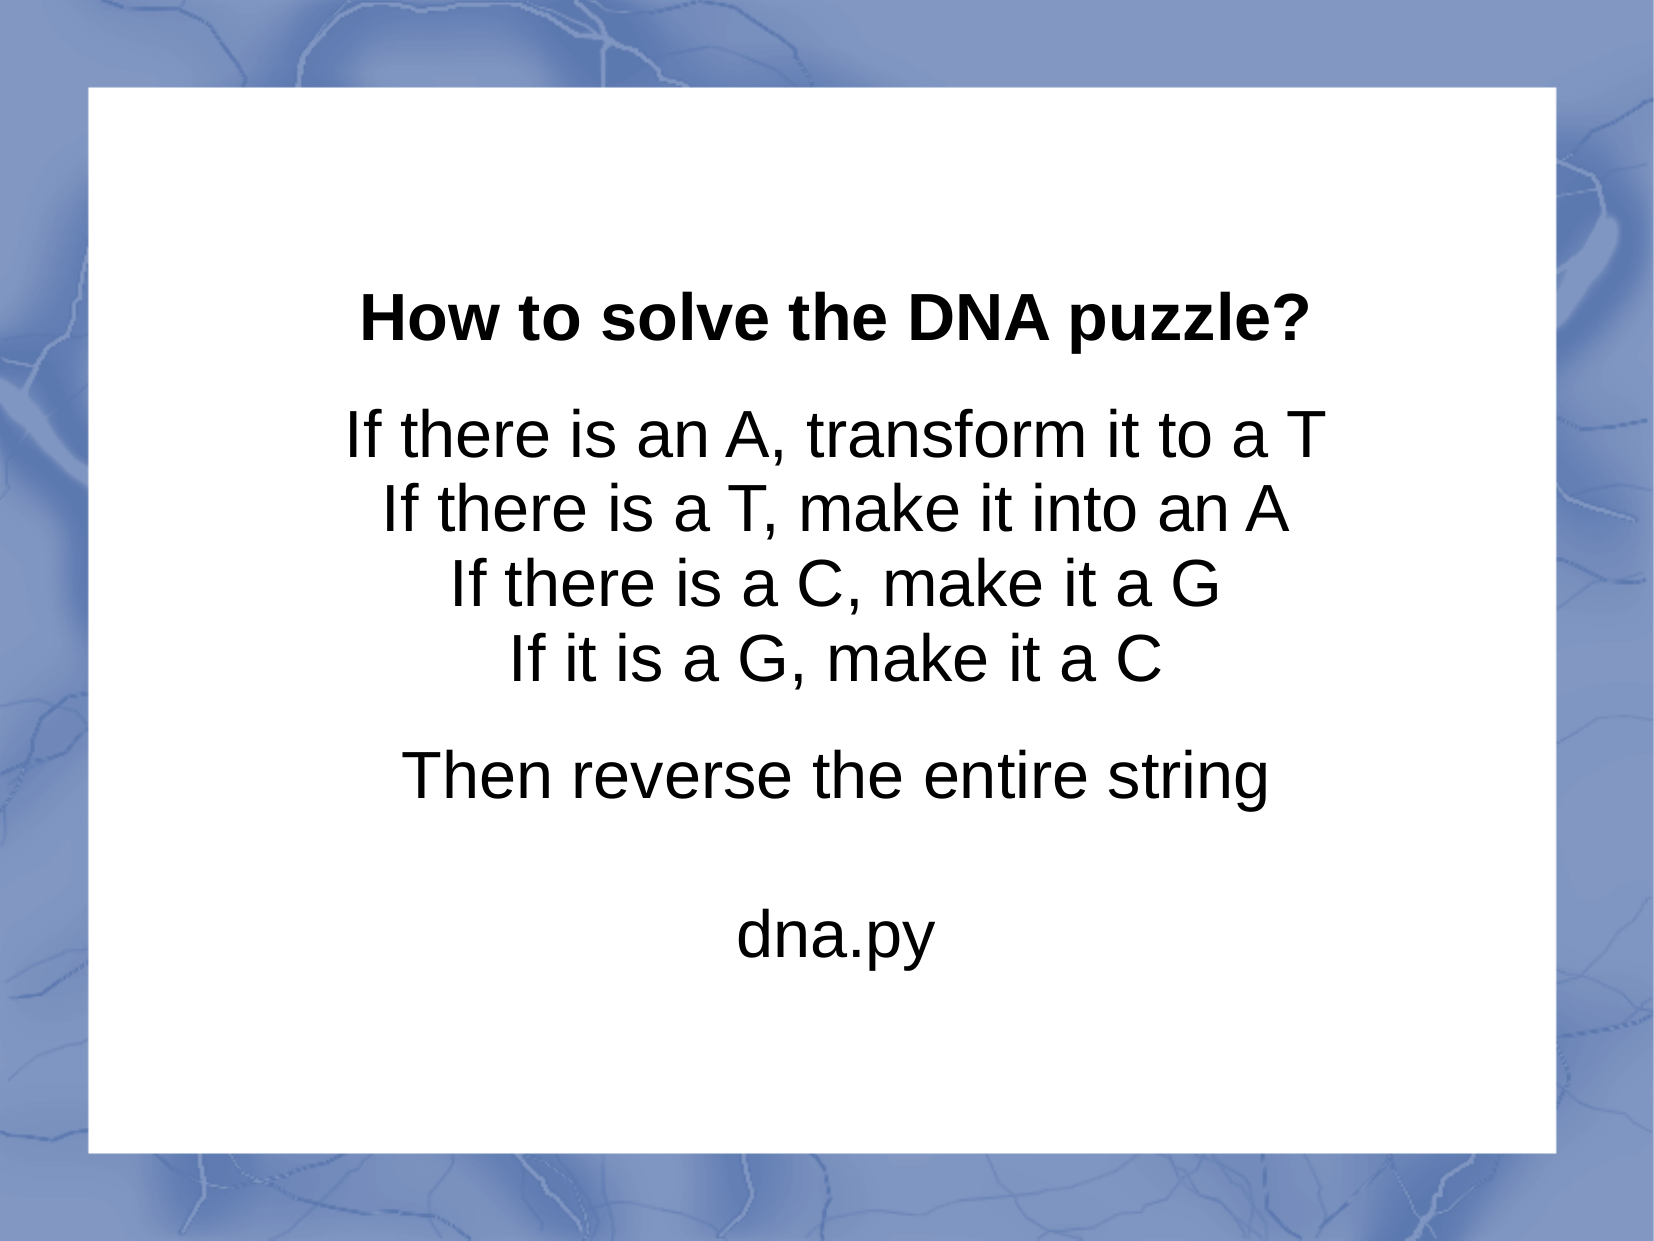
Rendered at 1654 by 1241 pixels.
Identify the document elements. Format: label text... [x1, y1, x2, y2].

picture [0, 0, 1654, 1241]
text_box How to solve the DNA puzzle? If there is an A, transform it to a T If there is a T, make it into an A If there is a C, make it a G If it is a G, make it a C Then reverse the entire string dna.py [330, 272, 1346, 979]
